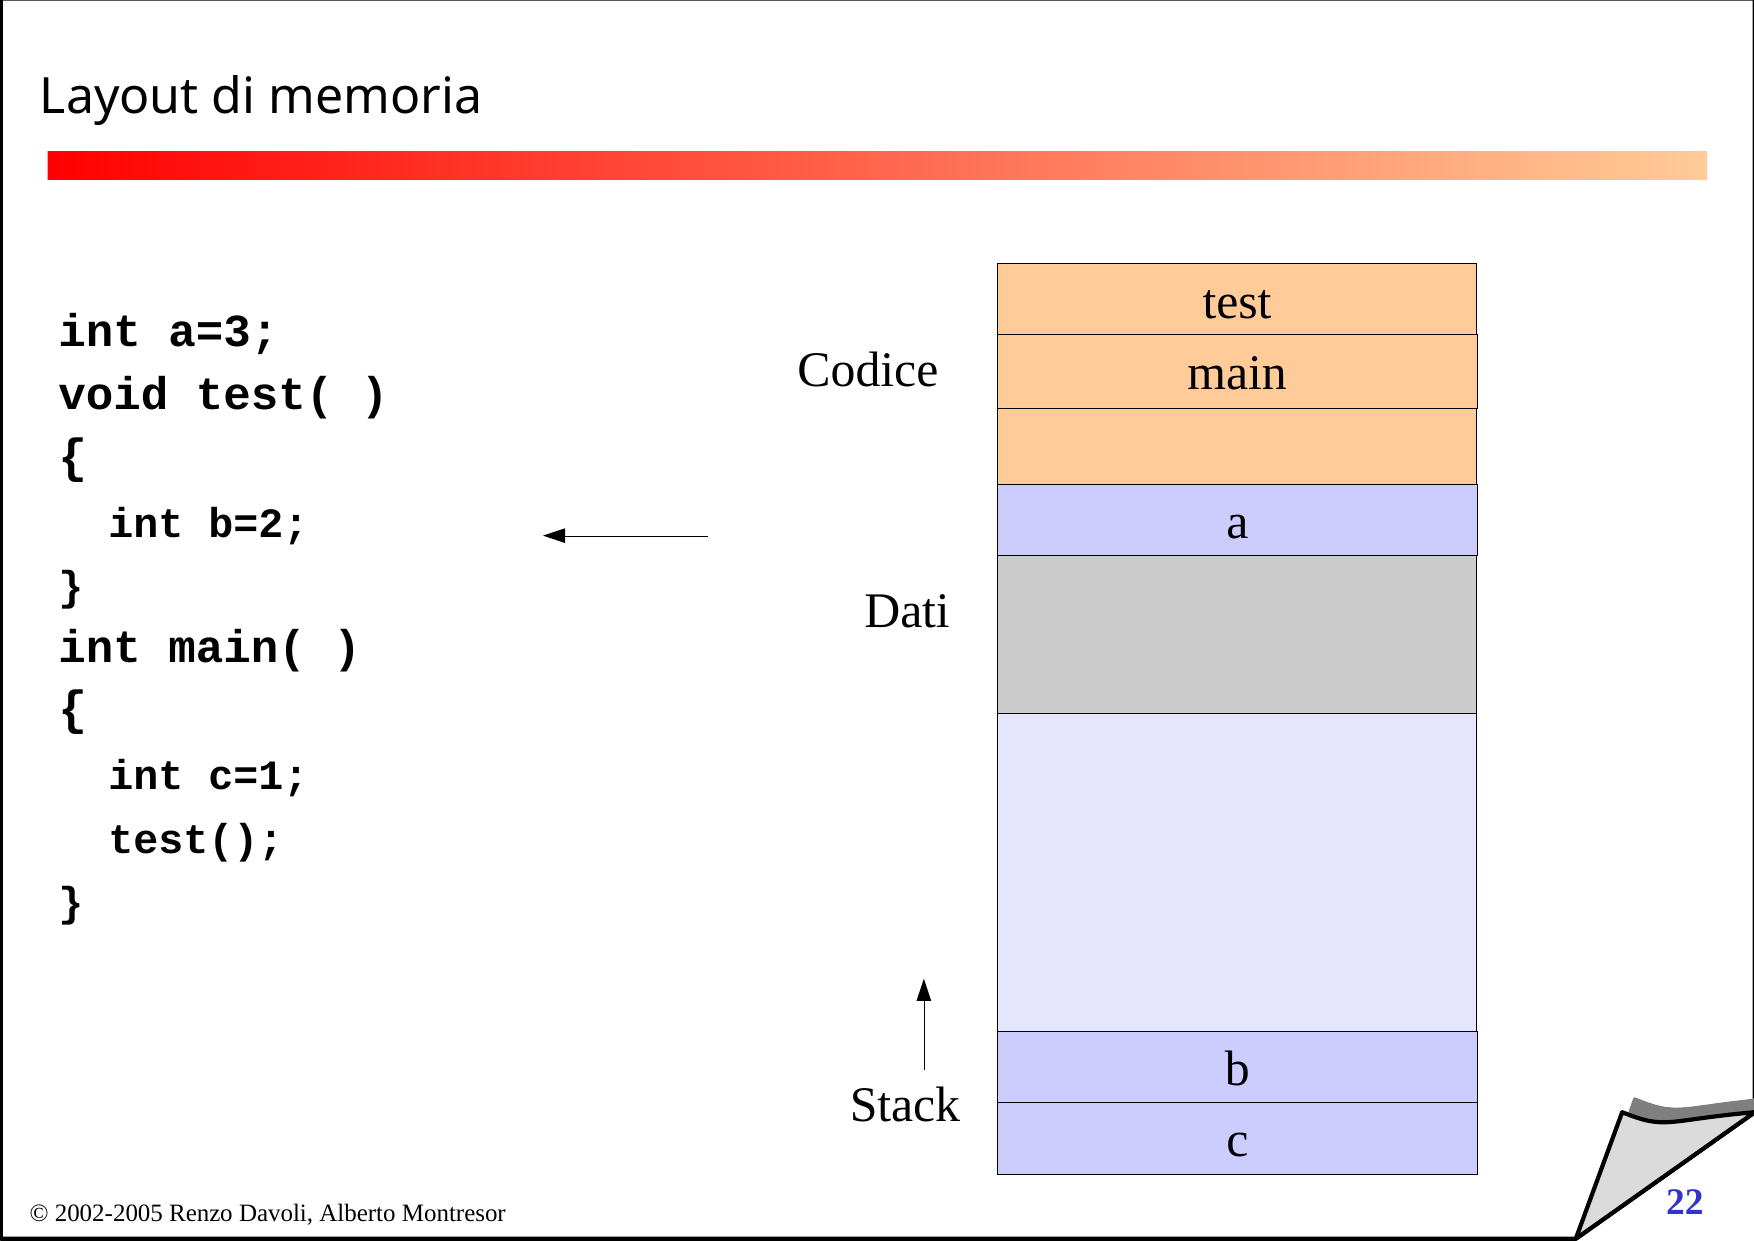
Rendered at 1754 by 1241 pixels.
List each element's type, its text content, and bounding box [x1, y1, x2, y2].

text_box Stack [849, 1074, 981, 1137]
text_box main [750, 151, 754, 179]
text_box a [997, 484, 1478, 556]
text_box Codice [797, 339, 964, 402]
text_box b [997, 1031, 1478, 1103]
text_box main [997, 334, 1478, 409]
text_box c [997, 1103, 1478, 1175]
text_box test [997, 263, 1477, 334]
text_box [997, 556, 1477, 1031]
title Layout di memoria [40, 49, 1714, 144]
text_box Dati [864, 580, 966, 643]
list int a=3; void test( ) { int b=2; } int main( ) { int c=1; test(); } [58, 206, 858, 1075]
text_box [997, 409, 1477, 484]
